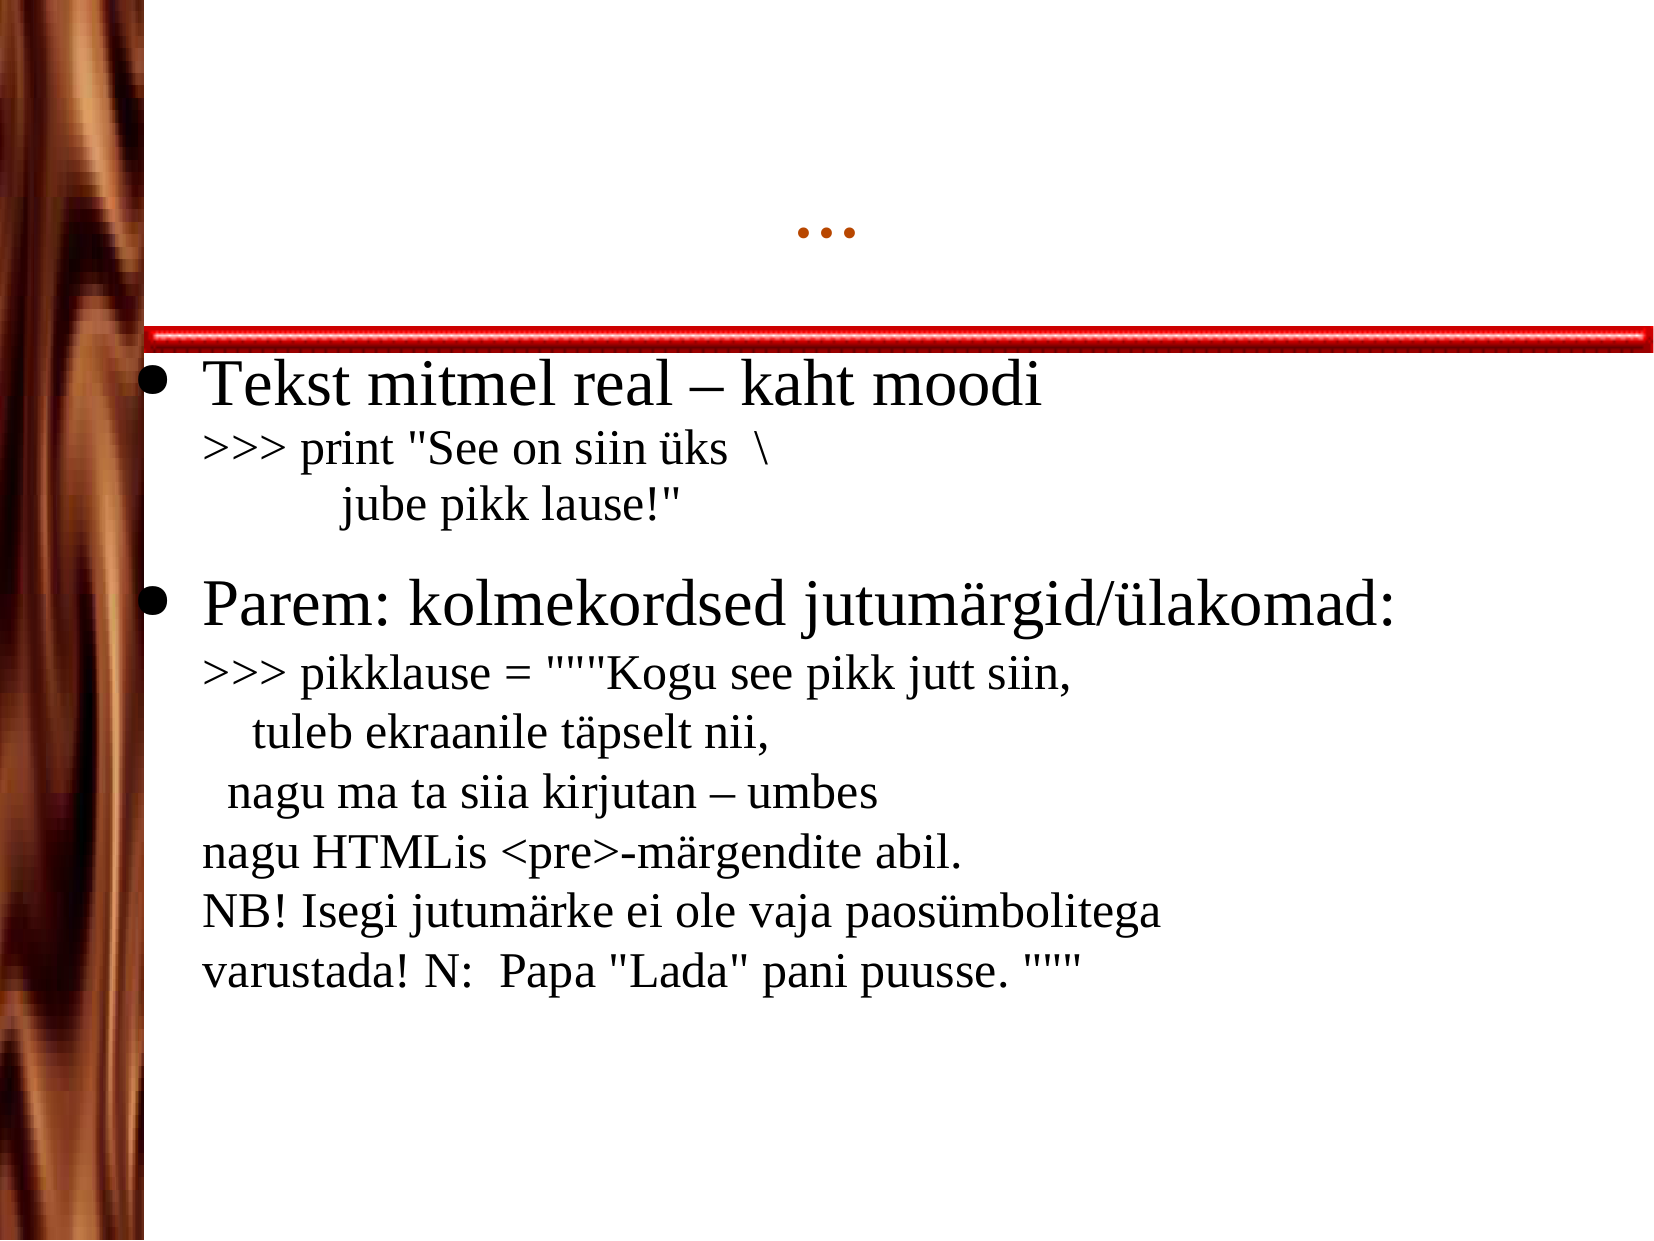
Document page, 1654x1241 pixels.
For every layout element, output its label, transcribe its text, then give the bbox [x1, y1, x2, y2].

picture [0, 0, 1654, 1240]
title ... [121, 100, 1533, 312]
list Tekst mitmel real – kaht moodi >>> print "See on siin üks \ jube pikk lause!" Parem: kolmekordsed jutumärgid/ülakomad: >>> pikklause = """Kogu see pikk jutt siin, tuleb ekraanile täpselt nii, nagu ma ta siia kirjutan – umbes nagu HTMLis <pre>-märgendite abil. NB! Isegi jutumärke ei ole vaja paosümbolitega varustada! N: Papa "Lada" pani puusse. """ [121, 344, 1533, 1140]
